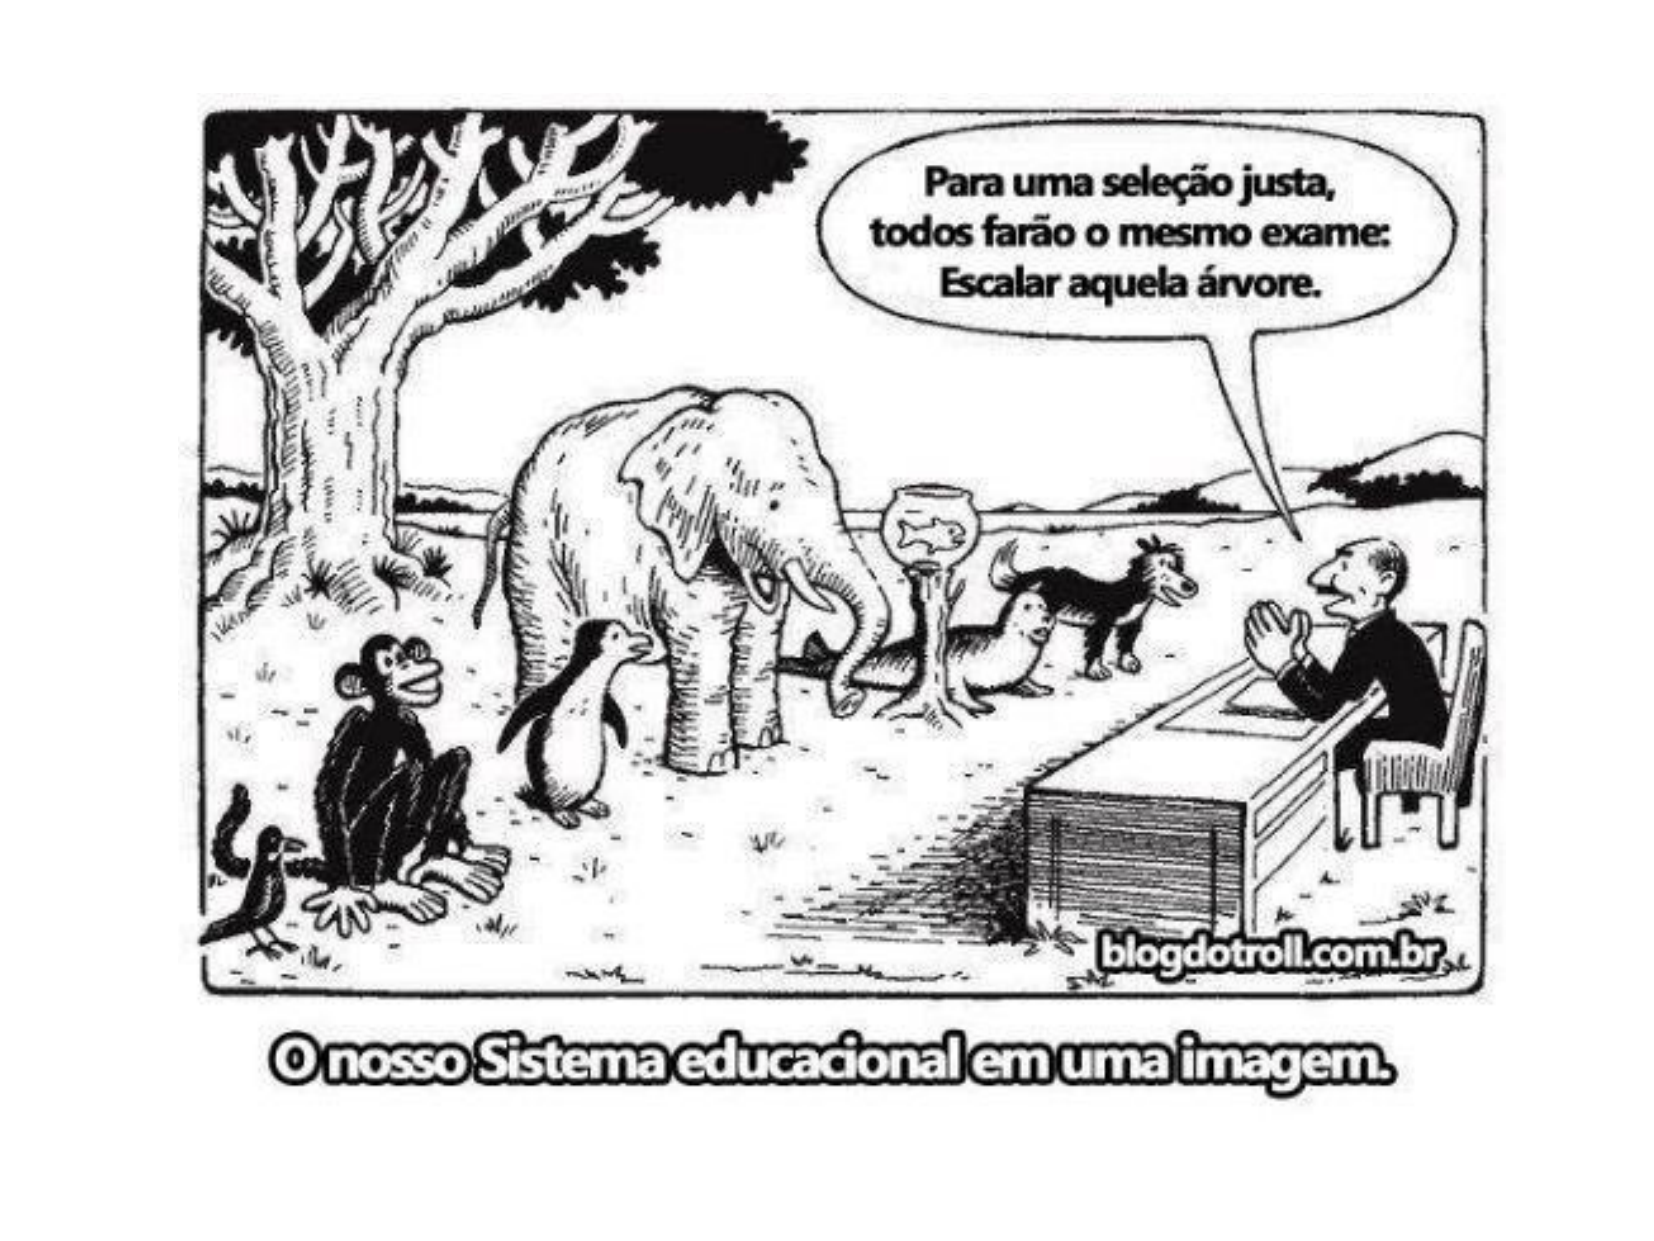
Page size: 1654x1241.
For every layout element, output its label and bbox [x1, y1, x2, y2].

picture [178, 93, 1506, 1123]
